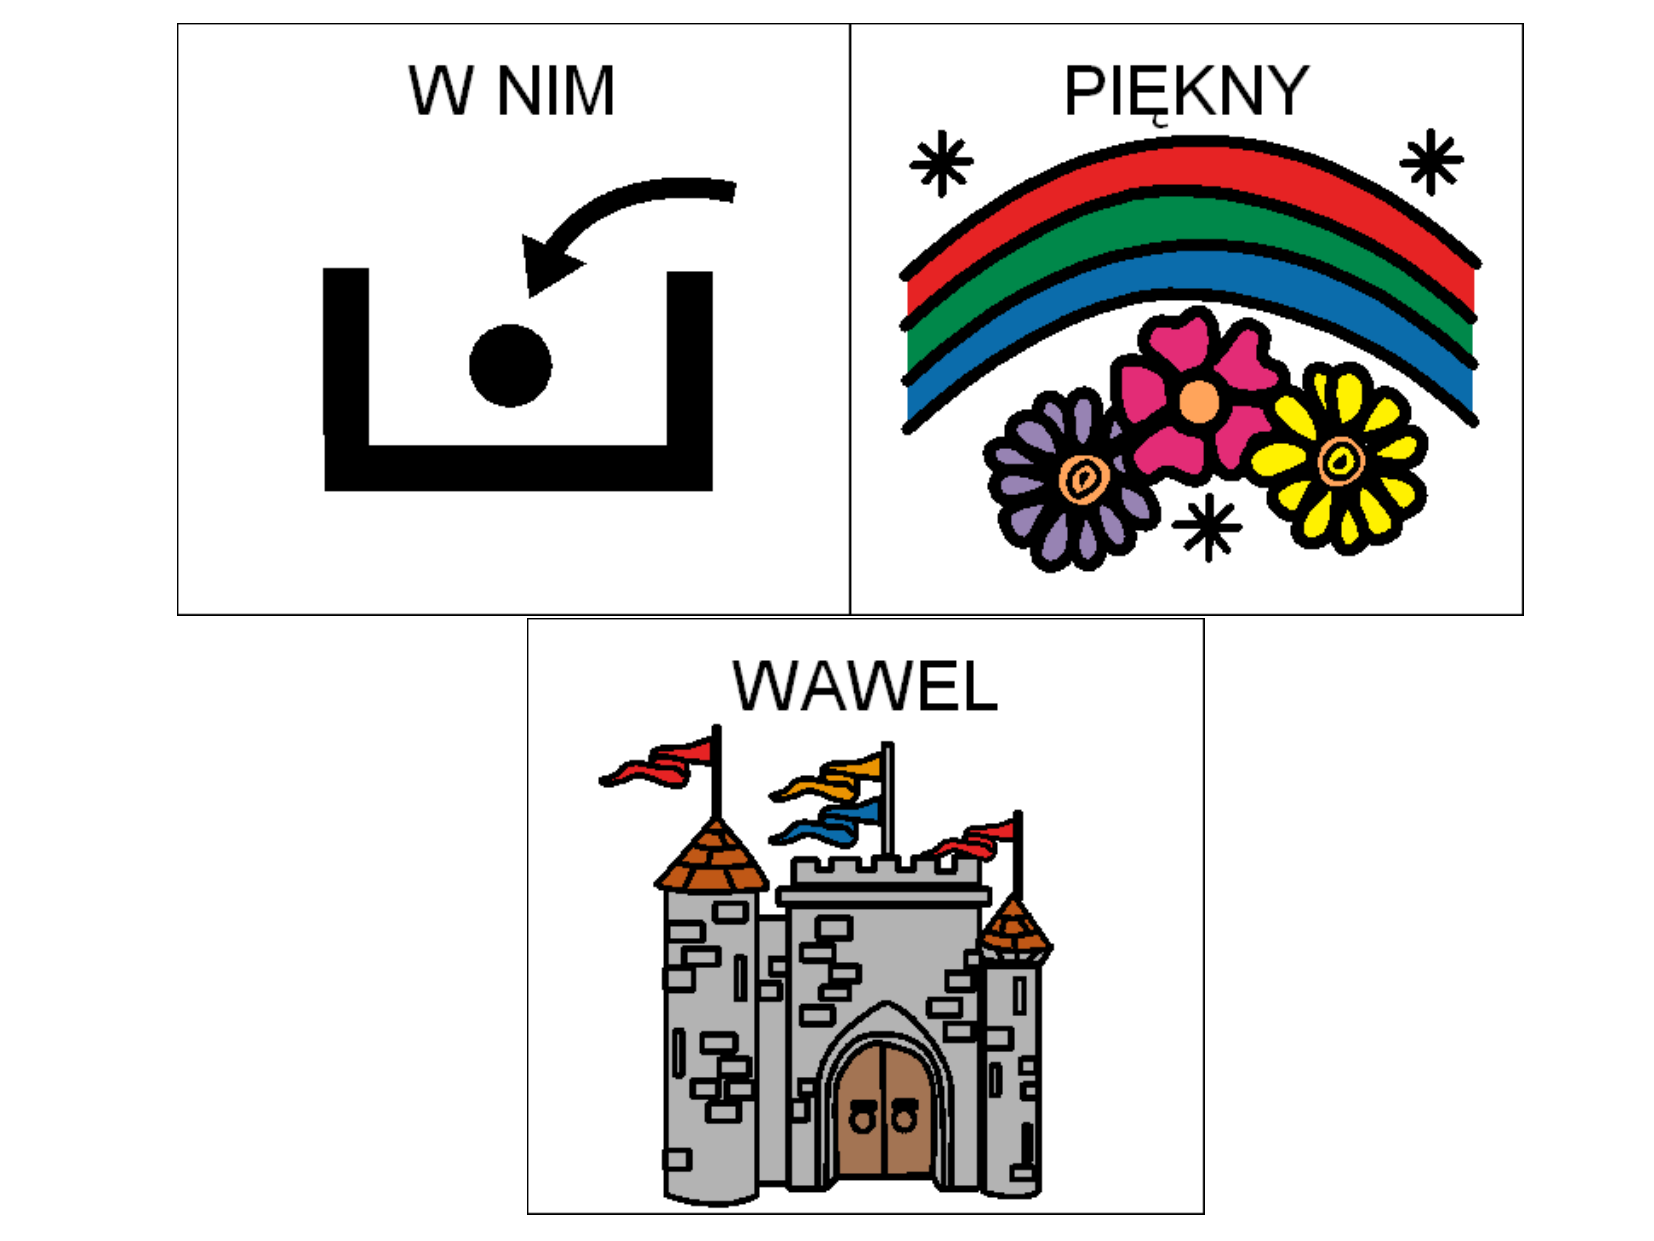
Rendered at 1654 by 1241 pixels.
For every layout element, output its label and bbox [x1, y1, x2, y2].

picture [177, 23, 1524, 616]
picture [527, 618, 1205, 1215]
